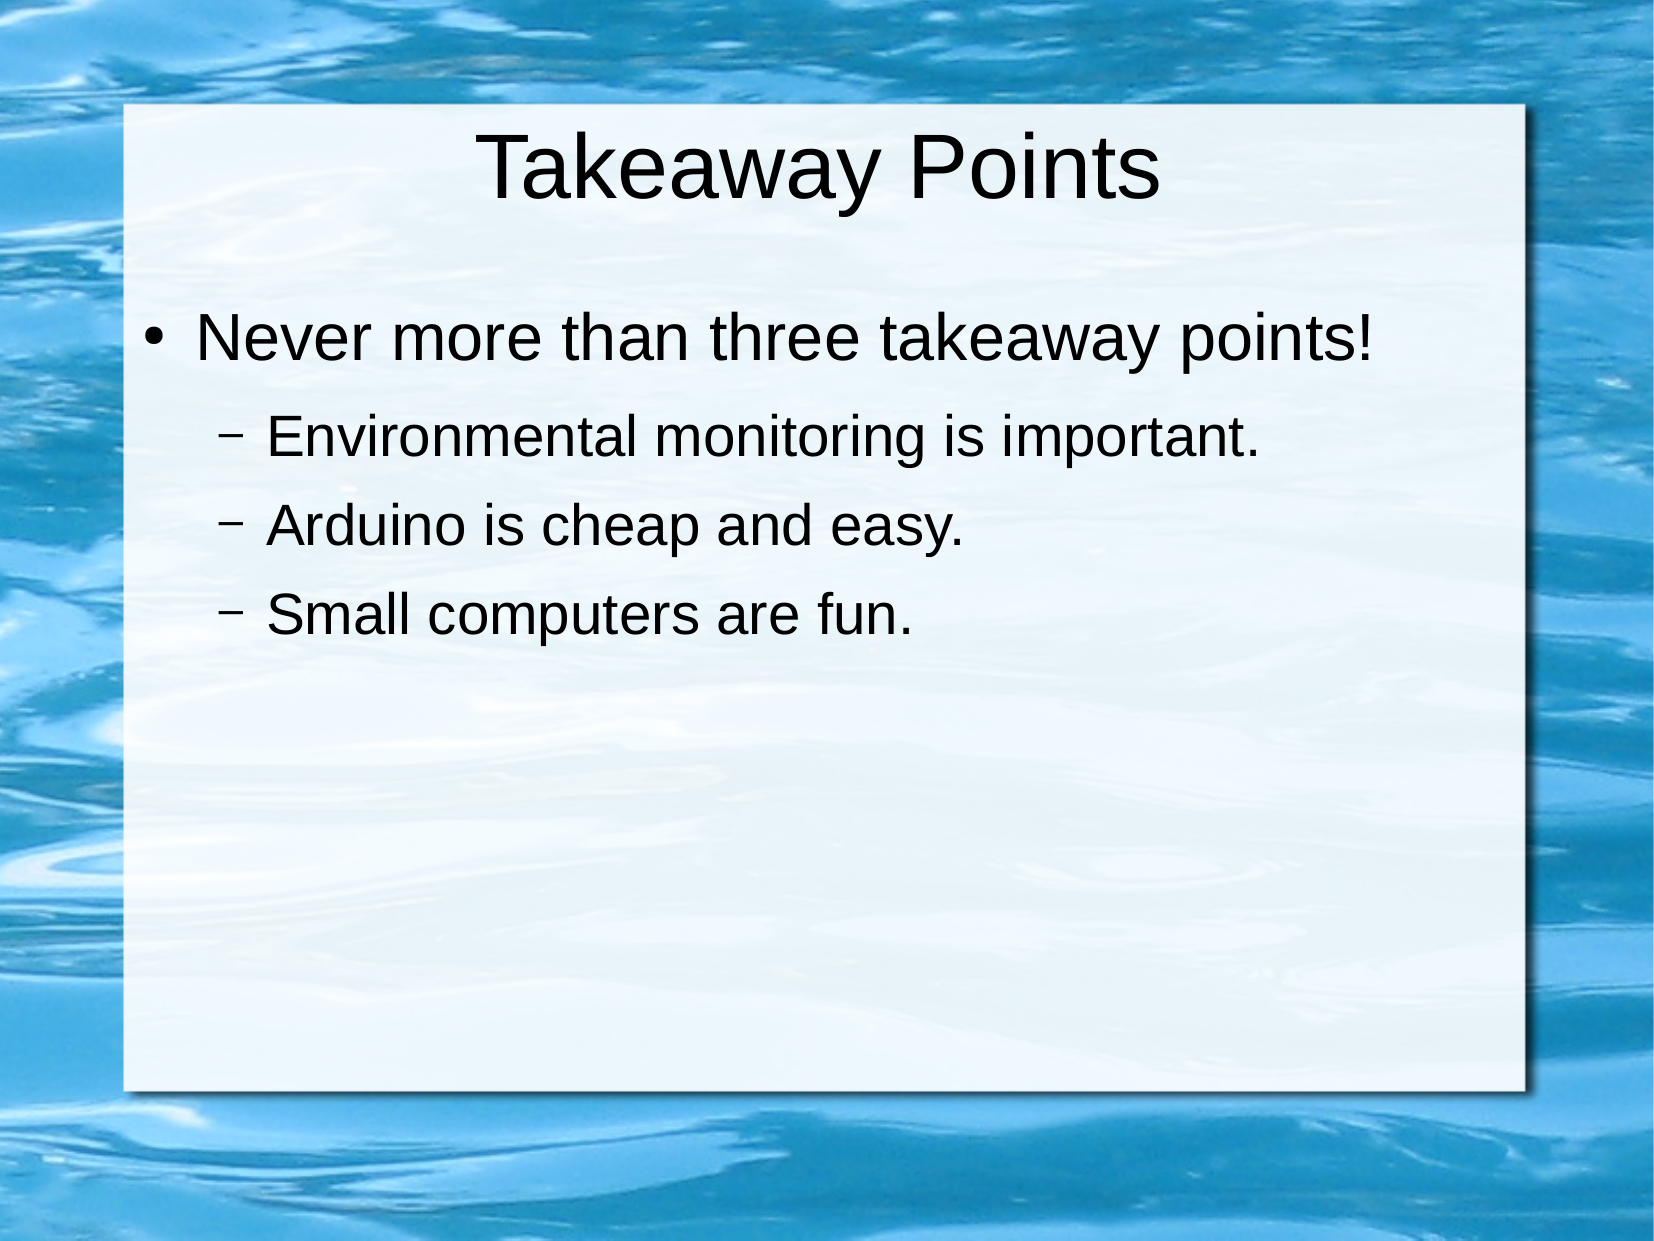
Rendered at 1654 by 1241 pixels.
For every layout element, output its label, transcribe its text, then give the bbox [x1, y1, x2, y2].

picture [0, 0, 1654, 1241]
title Takeaway Points [75, 70, 1564, 263]
list Never more than three takeaway points! Environmental monitoring is important. Arduino is cheap and easy. Small computers are fun. [124, 300, 1613, 1119]
